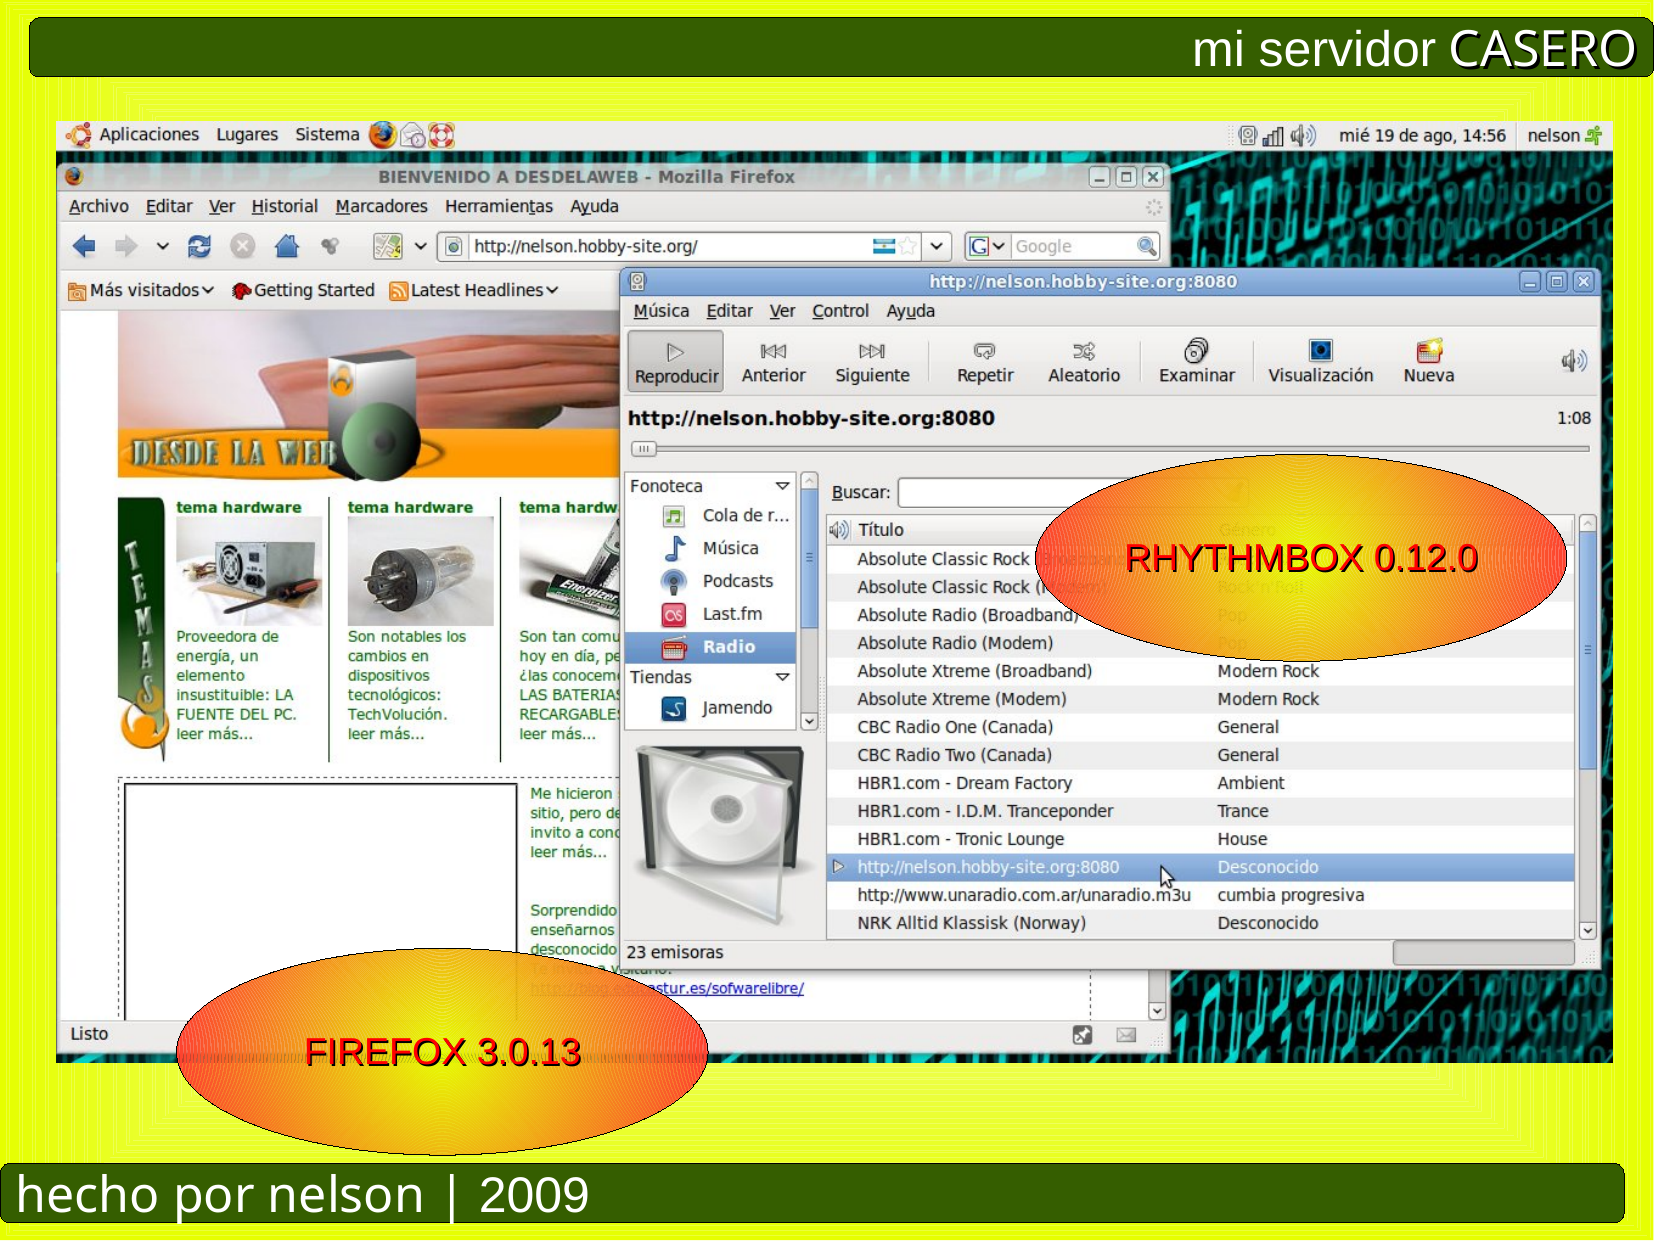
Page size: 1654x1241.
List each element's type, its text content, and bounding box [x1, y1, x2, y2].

text_box RHYTHMBOX 0.12.0 [1035, 454, 1567, 662]
picture [56, 121, 1613, 1063]
text_box FIREFOX 3.0.13 [176, 948, 709, 1156]
